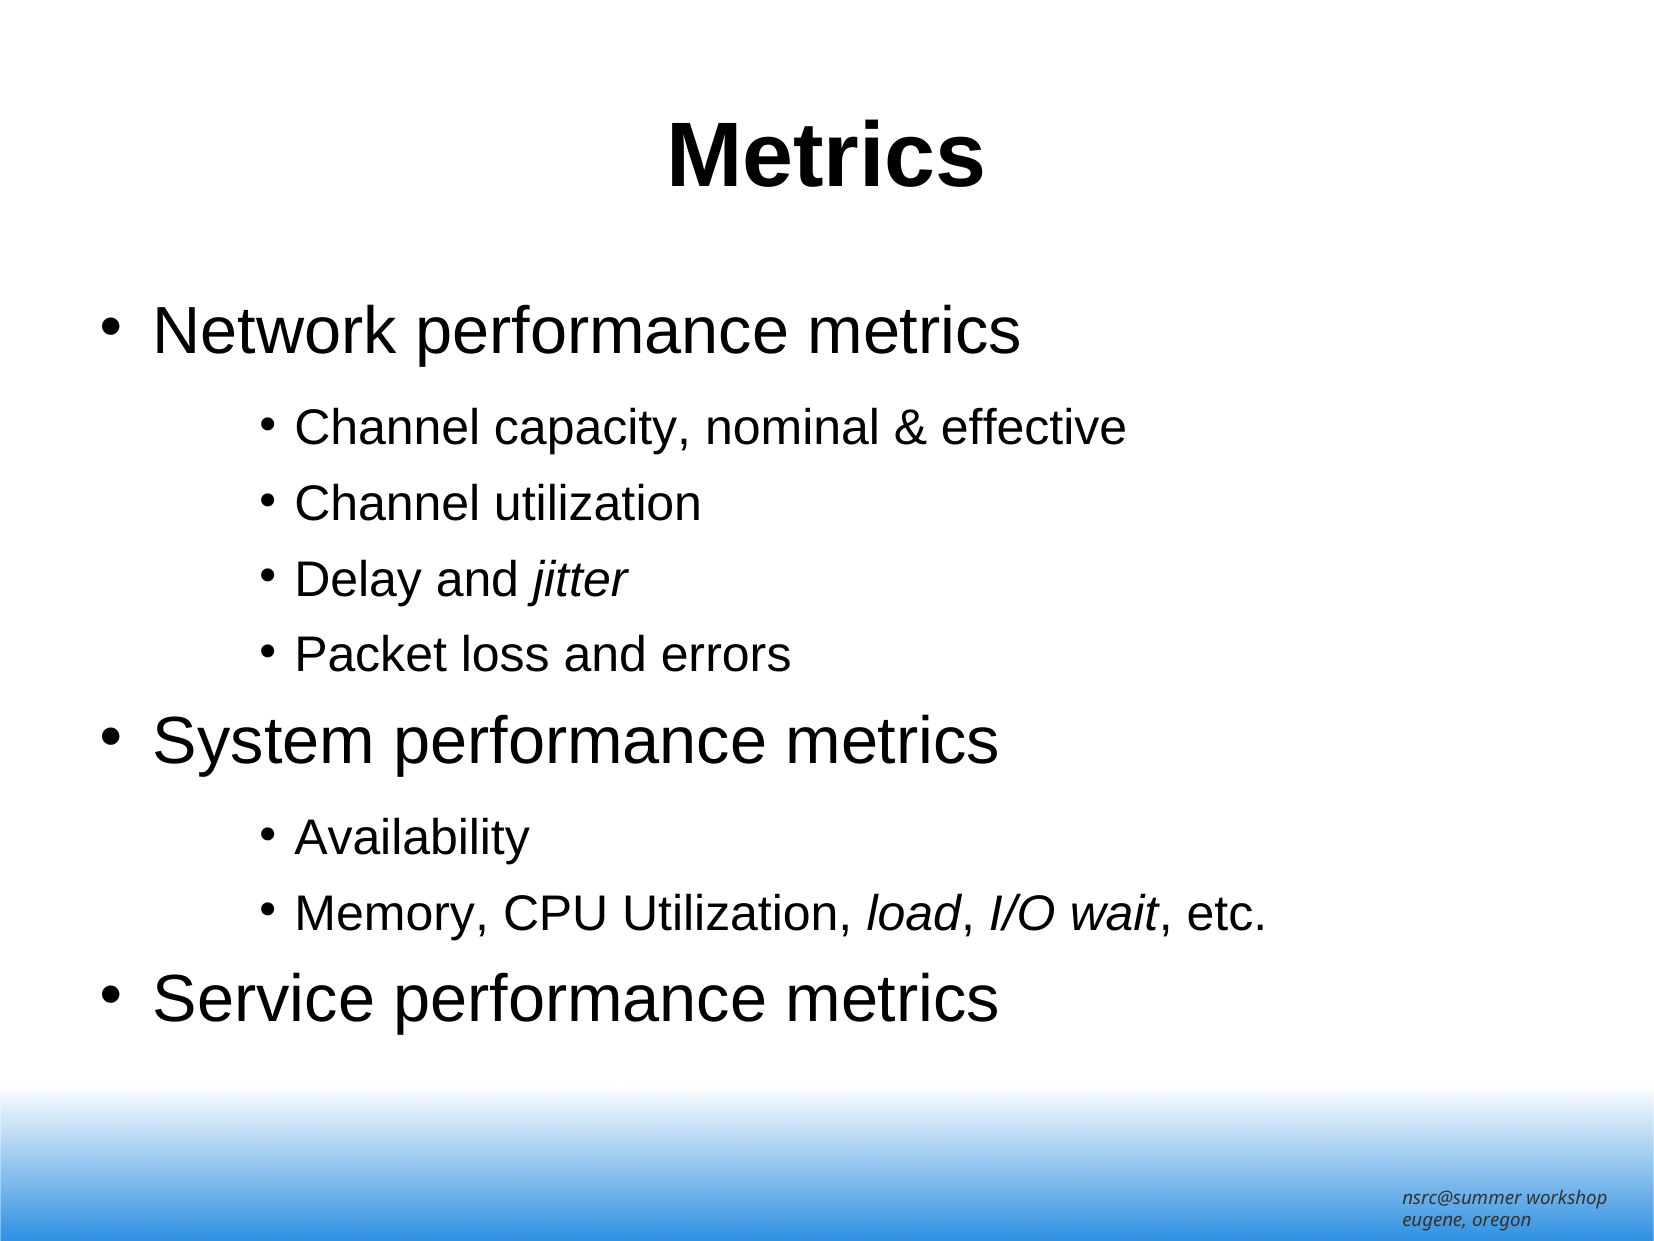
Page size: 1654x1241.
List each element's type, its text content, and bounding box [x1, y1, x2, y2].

picture [0, 1083, 1654, 1241]
title Metrics [82, 49, 1571, 257]
list Network performance metrics Channel capacity, nominal & effective Channel utilization Delay and jitter Packet loss and errors System performance metrics Availability Memory, CPU Utilization, load, I/O wait, etc. Service performance metrics [82, 290, 1571, 1109]
